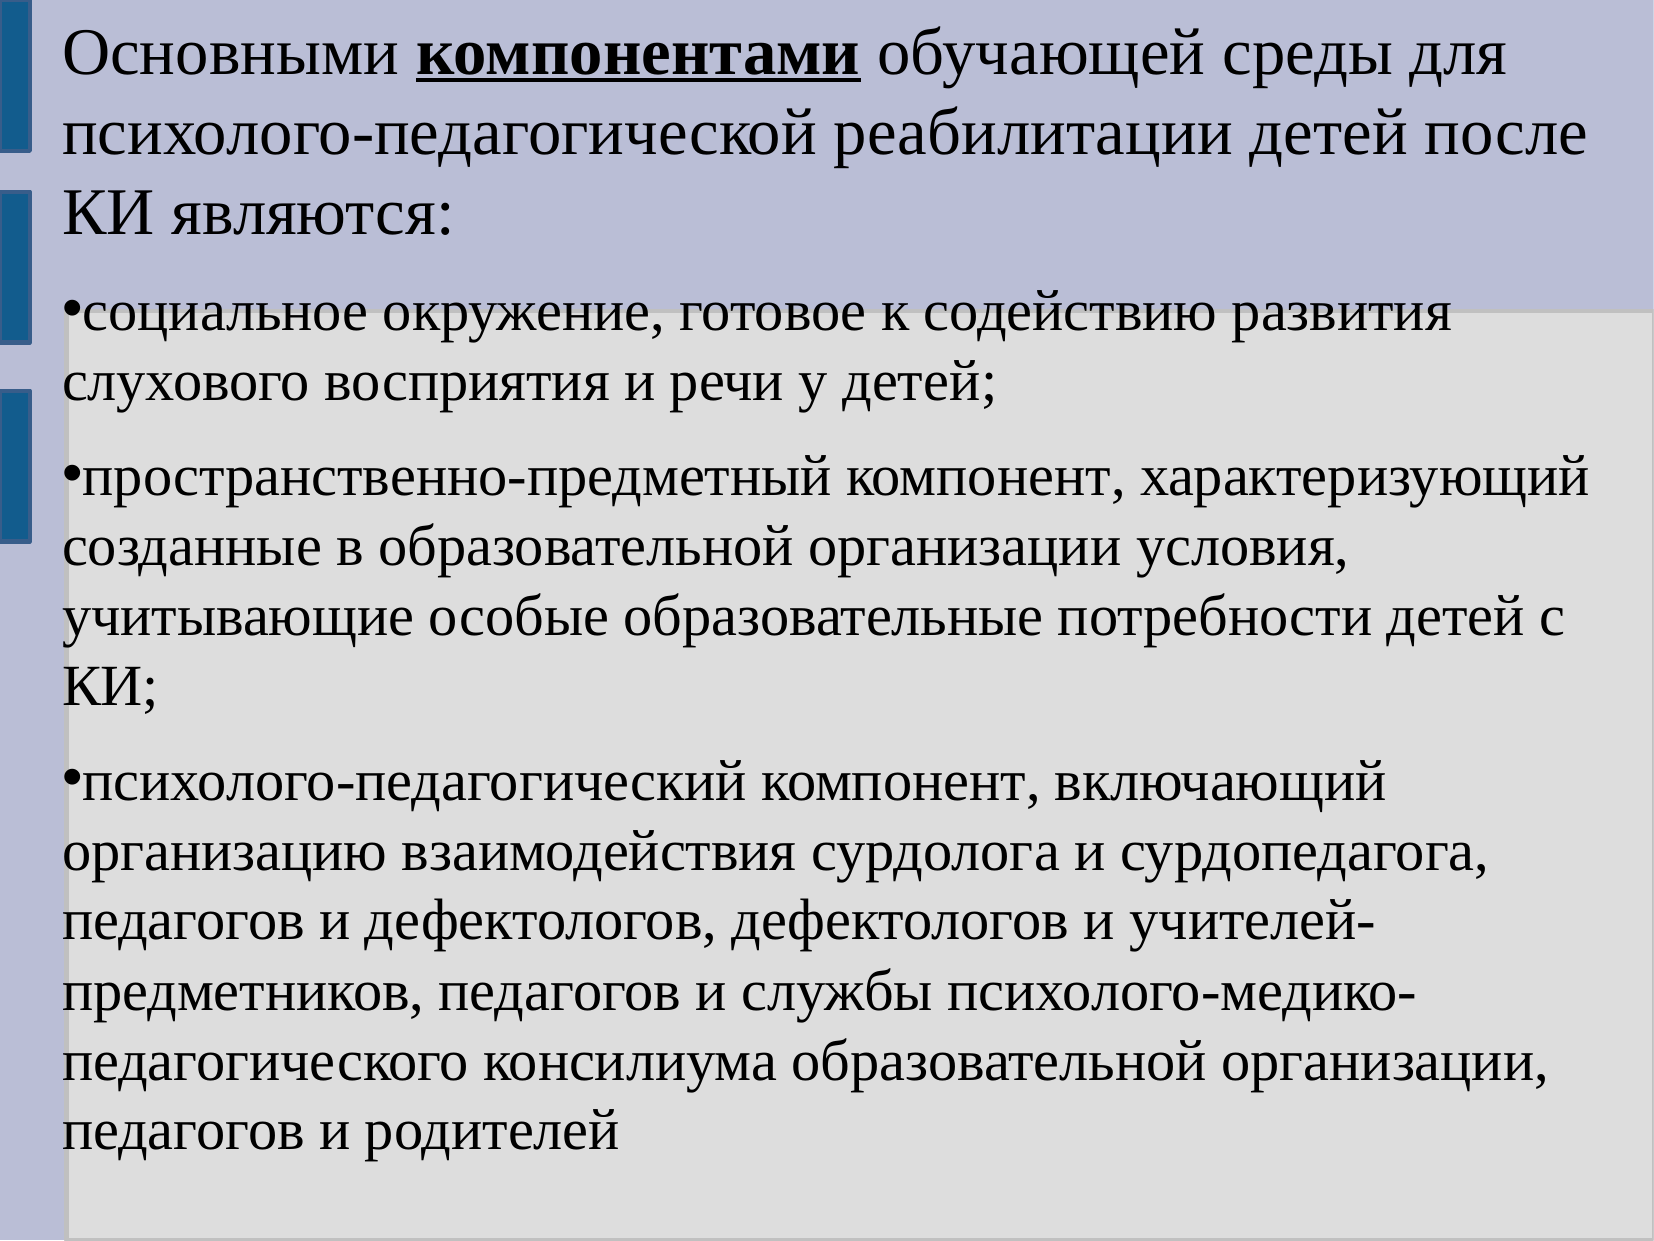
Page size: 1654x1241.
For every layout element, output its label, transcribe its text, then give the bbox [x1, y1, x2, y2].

text_box Основными компонентами обучающей среды для психолого-педагогической реабилитации детей после КИ являются: социальное окружение, готовое к содействию развития слухового восприятия и речи у детей; пространственно-предметный компонент, характеризующий созданные в образовательной организации условия, учитывающие особые образовательные потребности детей с КИ; психолого-педагогический компонент, включающий организацию взаимодействия сурдолога и сурдопедагога, педагогов и дефектологов, дефектологов и учителей-предметников, педагогов и службы психолого-медико-педагогического консилиума образовательной организации, педагогов и родителей [47, 0, 1619, 1241]
